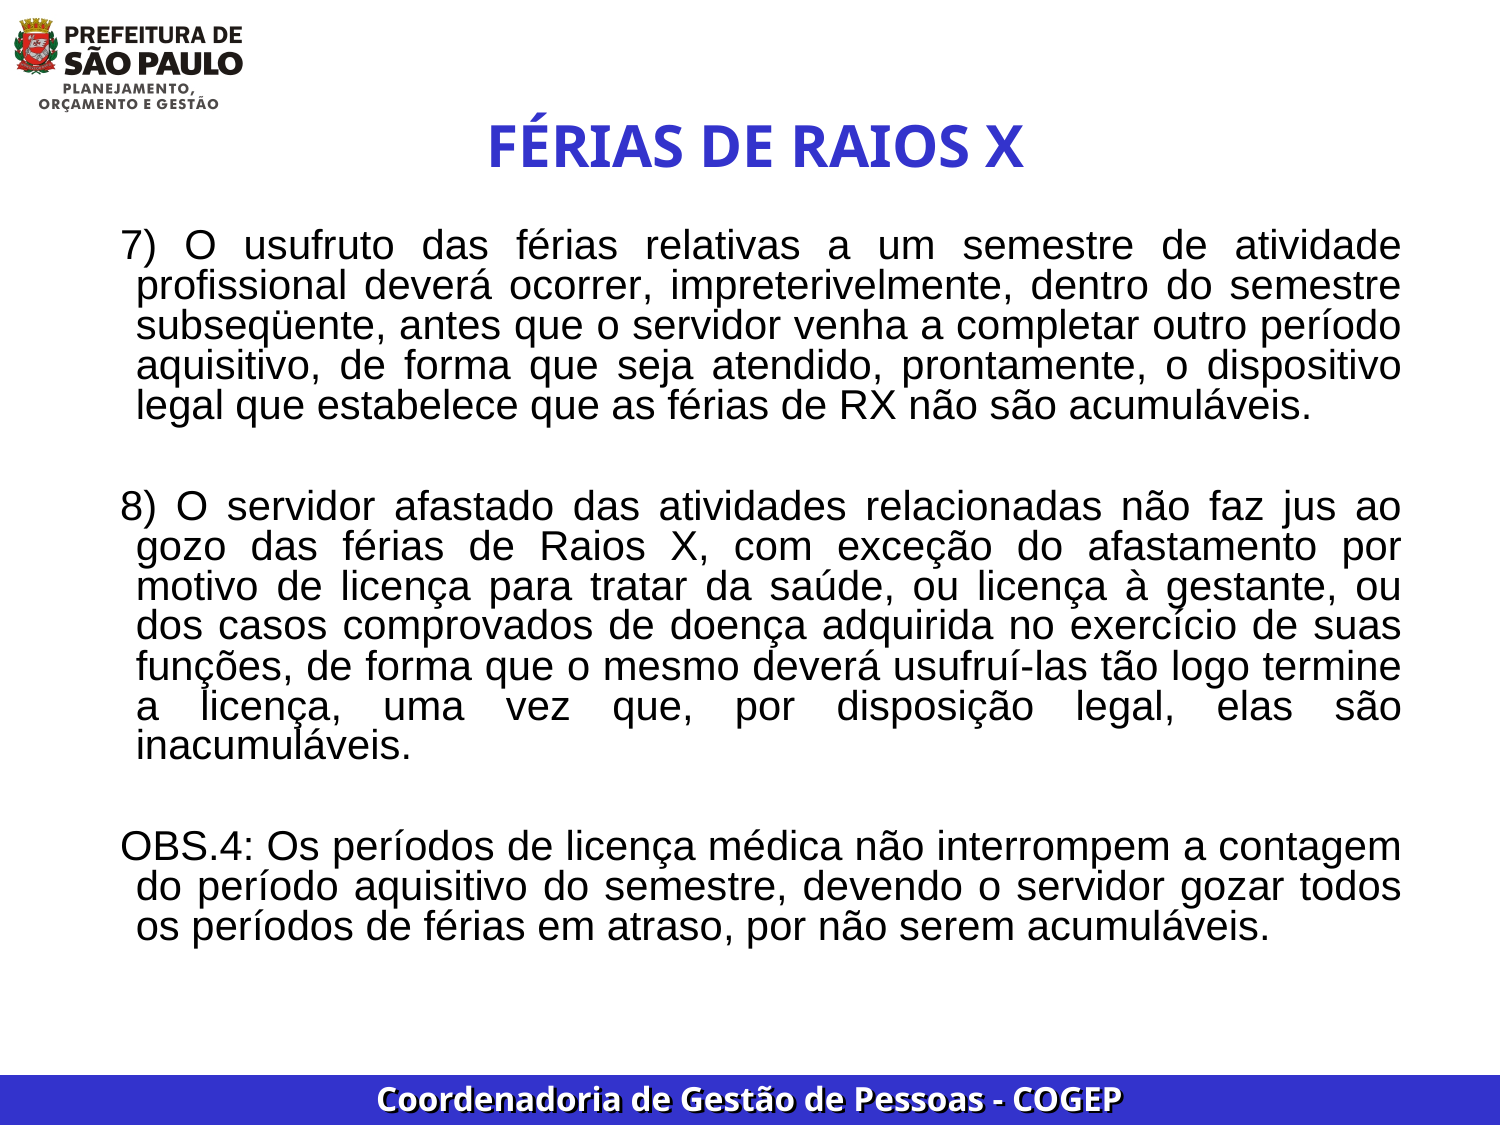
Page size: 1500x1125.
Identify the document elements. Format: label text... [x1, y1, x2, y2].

title FÉRIAS DE RAIOS X [100, 101, 1412, 187]
subtitle 7) O usufruto das férias relativas a um semestre de atividade profissional deverá ocorrer, impreterivelmente, dentro do semestre subseqüente, antes que o servidor venha a completar outro período aquisitivo, de forma que seja atendido, prontamente, o dispositivo legal que estabelece que as férias de RX não são acumuláveis. 8) O servidor afastado das atividades relacionadas não faz jus ao gozo das férias de Raios X, com exceção do afastamento por motivo de licença para tratar da saúde, ou licença à gestante, ou dos casos comprovados de doença adquirida no exercício de suas funções, de forma que o mesmo deverá usufruí-las tão logo termine a licença, uma vez que, por disposição legal, elas são inacumuláveis. OBS.4: Os períodos de licença médica não interrompem a contagem do período aquisitivo do semestre, devendo o servidor gozar todos os períodos de férias em atraso, por não serem acumuláveis. [29, 220, 1436, 957]
